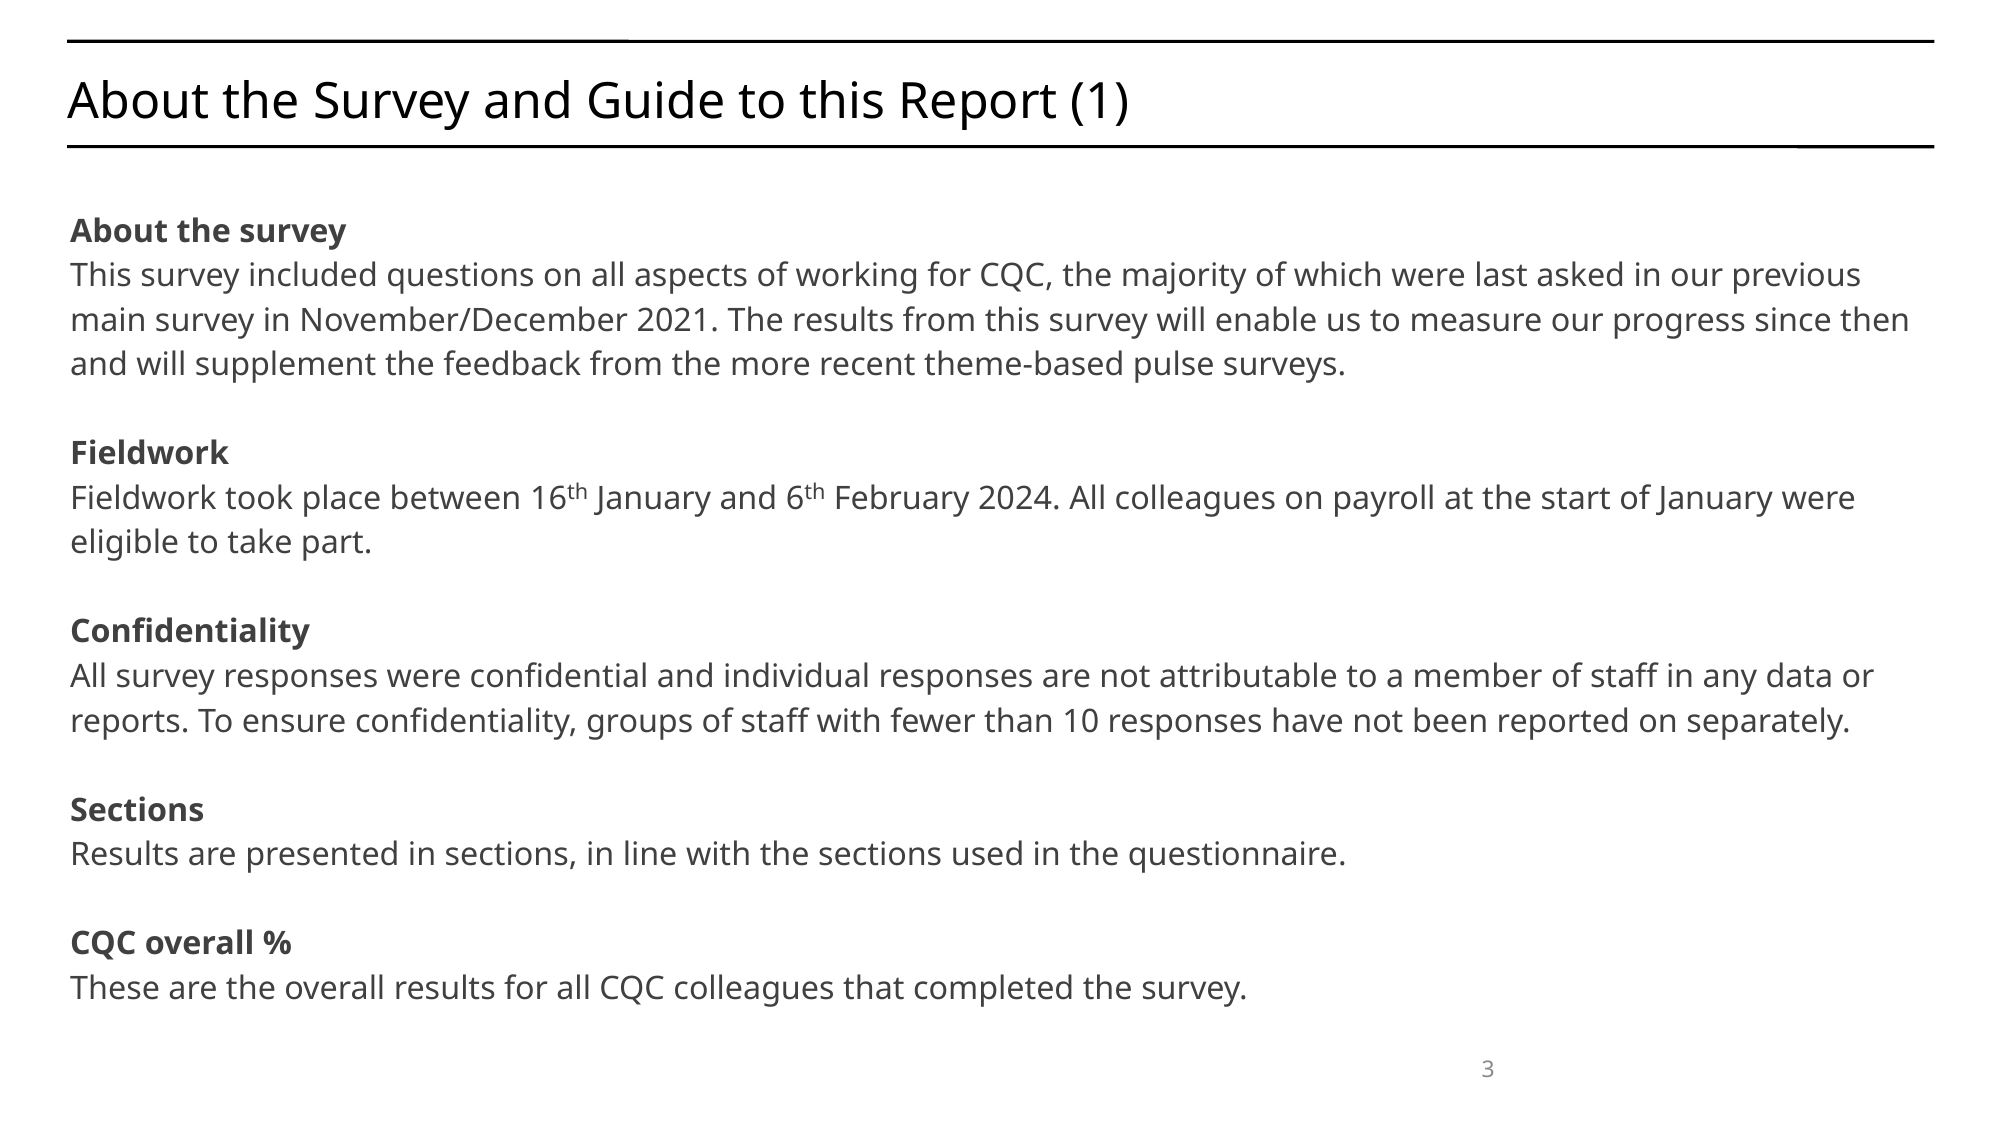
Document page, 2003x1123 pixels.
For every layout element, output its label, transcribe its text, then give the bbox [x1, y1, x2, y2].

text_box About the survey This survey included questions on all aspects of working for CQC, the majority of which were last asked in our previous main survey in November/December 2021. The results from this survey will enable us to measure our progress since then and will supplement the feedback from the more recent theme-based pulse surveys. ﻿ Fieldwork Fieldwork took place between 16th January and 6th February 2024. All colleagues on payroll at the start of January were eligible to take part. ﻿ Confidentiality All survey responses were confidential and individual responses are not attributable to a member of staff in any data or reports. To ensure confidentiality, groups of staff with fewer than 10 responses have not been reported on separately. Sections Results are presented in sections, in line with the sections used in the questionnaire. ﻿CQC overall % These are the overall results for all CQC colleagues that completed the survey. [70, 202, 1934, 1050]
title About the Survey and Guide to this Report (1) [67, 49, 1936, 138]
slide_number 3 [1466, 1050, 1934, 1100]
